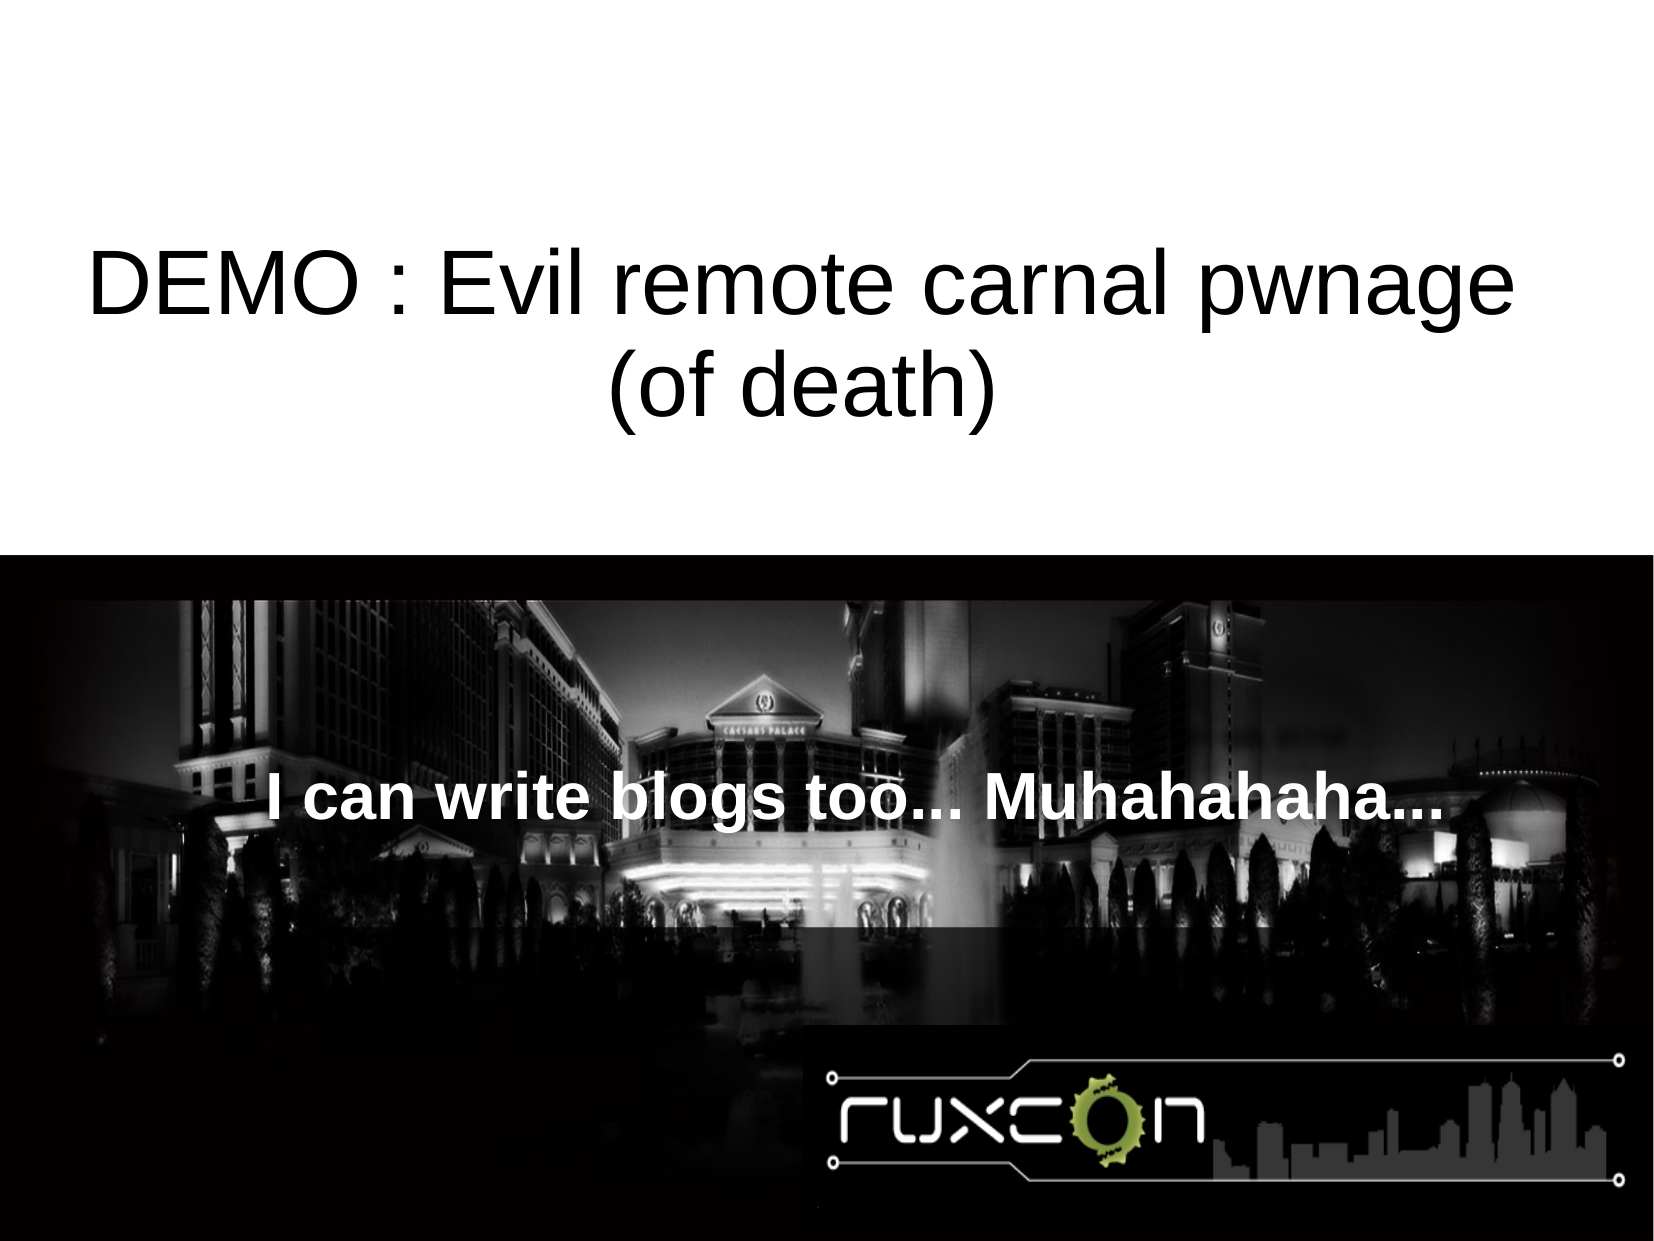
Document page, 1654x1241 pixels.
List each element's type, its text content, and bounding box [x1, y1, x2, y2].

picture [0, 555, 1654, 1241]
title DEMO : Evil remote carnal pwnage (of death) [59, 226, 1548, 438]
list I can write blogs too... Muhahahaha... [248, 755, 1654, 1241]
picture [803, 1025, 1650, 1229]
